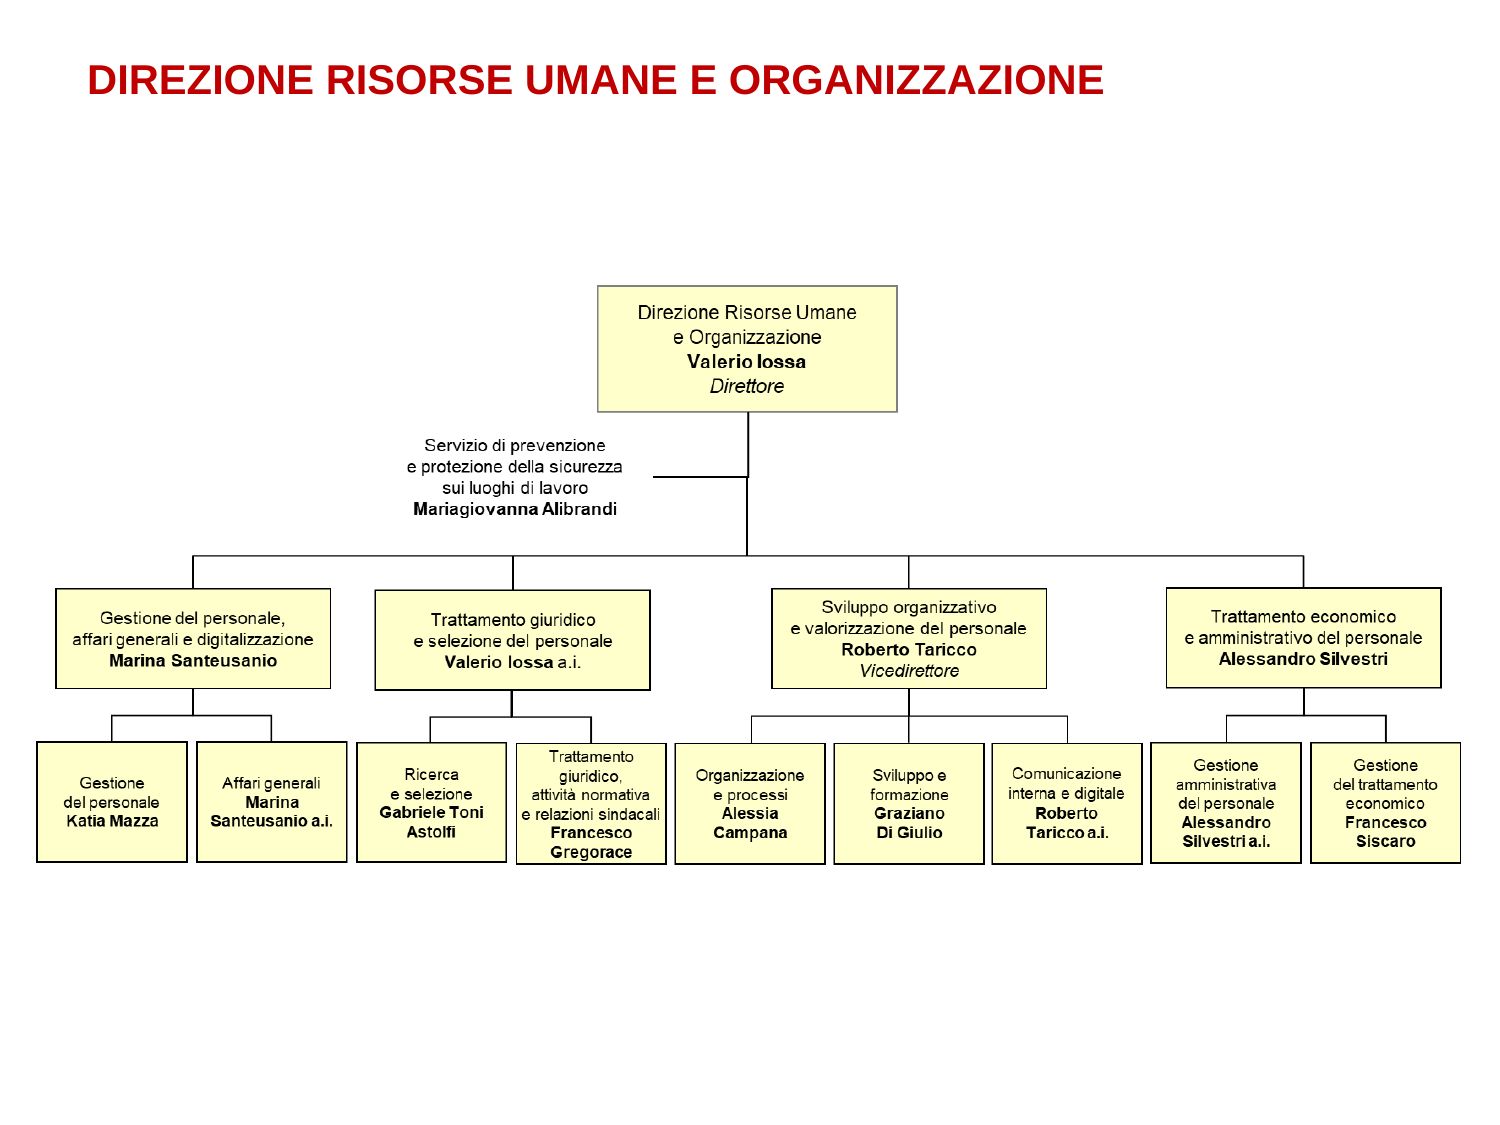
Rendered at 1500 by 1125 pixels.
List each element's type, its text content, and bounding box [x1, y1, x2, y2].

picture [36, 285, 1461, 871]
text_box DIREZIONE RISORSE UMANE E ORGANIZZAZIONE [72, 45, 1462, 128]
